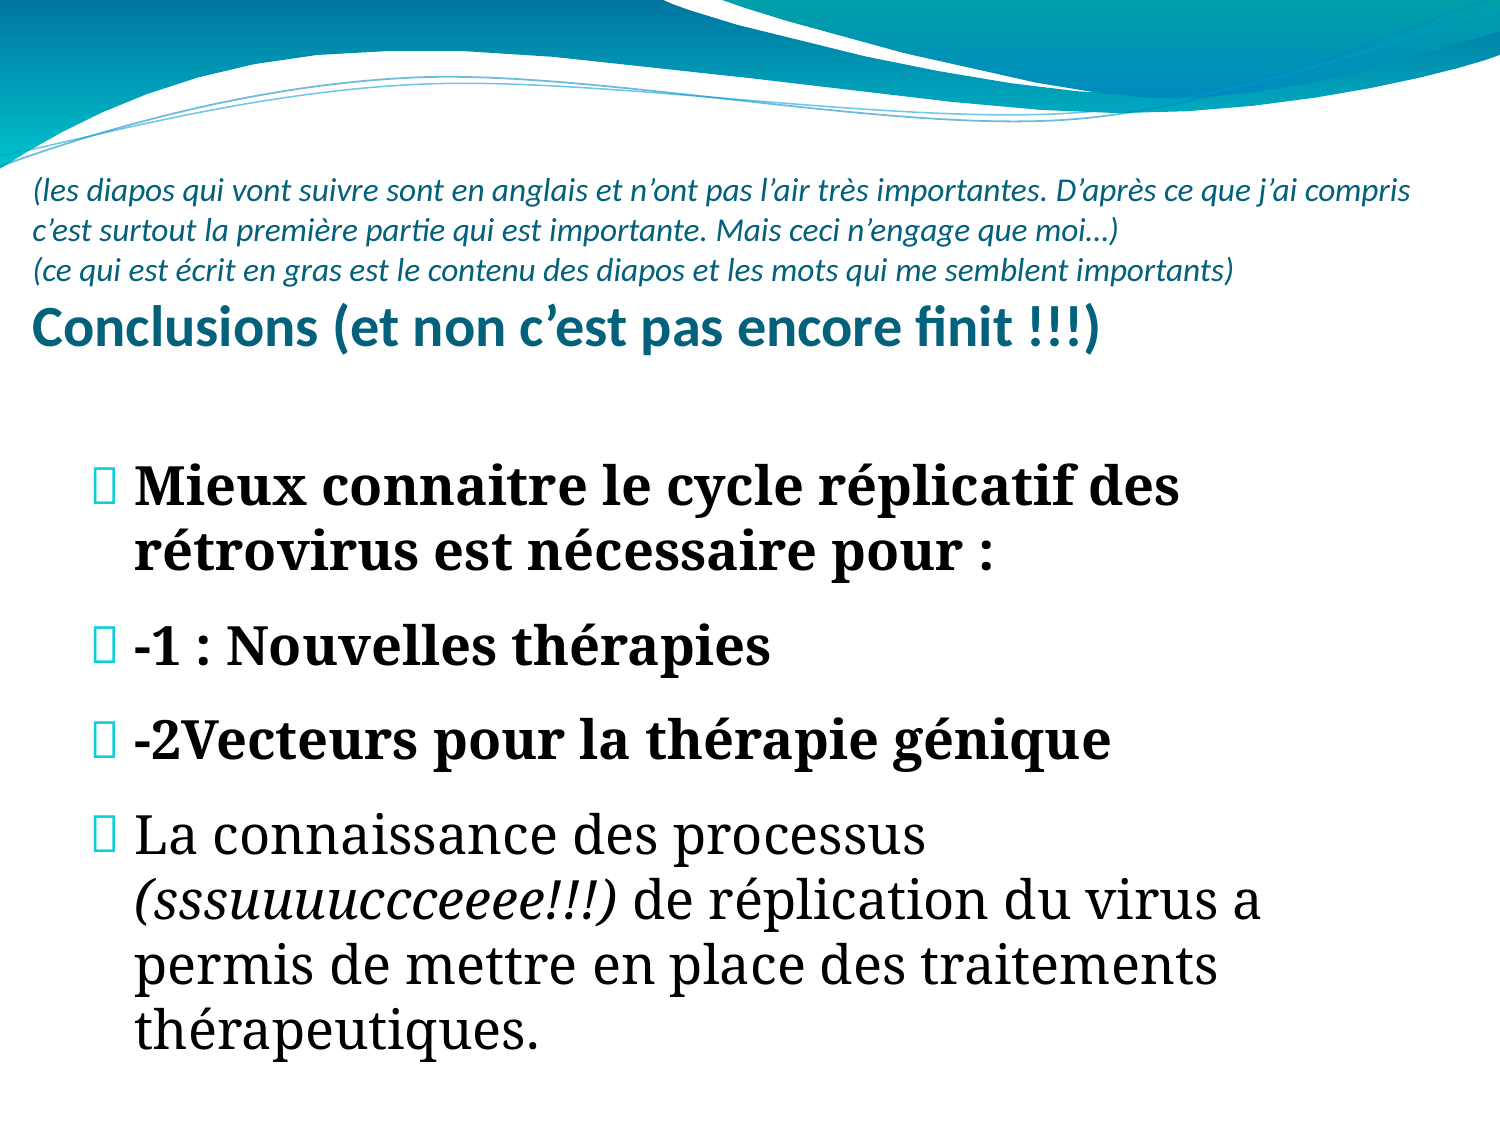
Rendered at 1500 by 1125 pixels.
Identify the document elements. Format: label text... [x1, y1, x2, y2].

title (les diapos qui vont suivre sont en anglais et n’ont pas l’air très importantes. D’après ce que j’ai compris c’est surtout la première partie qui est importante. Mais ceci n’engage que moi…) (ce qui est écrit en gras est le contenu des diapos et les mots qui me semblent importants) Conclusions (et non c’est pas encore finit !!!) [17, 160, 1459, 421]
list Mieux connaitre le cycle réplicatif des rétrovirus est nécessaire pour : -1 : Nouvelles thérapies -2Vecteurs pour la thérapie génique La connaissance des processus (sssuuuuccceeee!!!) de réplication du virus a permis de mettre en place des traitements thérapeutiques. [75, 444, 1425, 1038]
